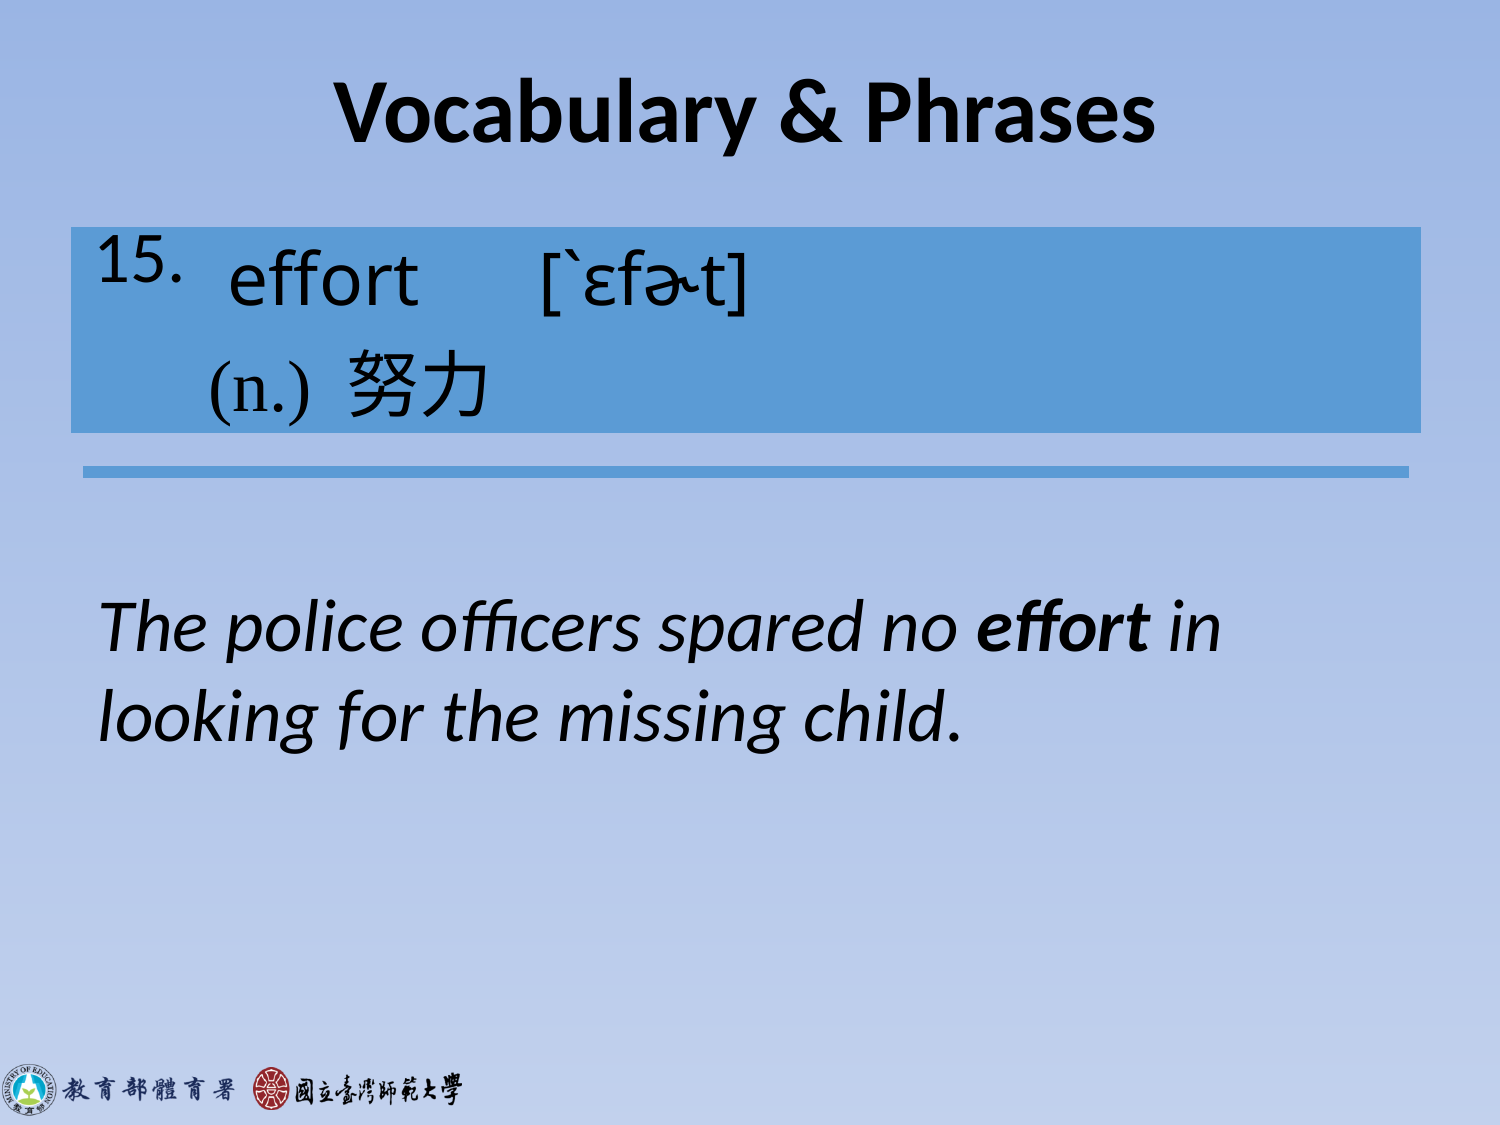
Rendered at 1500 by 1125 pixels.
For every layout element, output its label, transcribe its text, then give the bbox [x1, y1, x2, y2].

table_header effort [209, 227, 538, 327]
text_box The police officers spared no effort in looking for the missing child. [82, 568, 1433, 766]
text_box [83, 466, 1409, 478]
table_cell [71, 327, 209, 433]
title Vocabulary & Phrases [70, 11, 1421, 200]
table_header 15. [71, 227, 209, 327]
table_cell (n.) 努力 [209, 327, 1421, 433]
table_header [ˋɛfɚt] [538, 227, 1421, 327]
